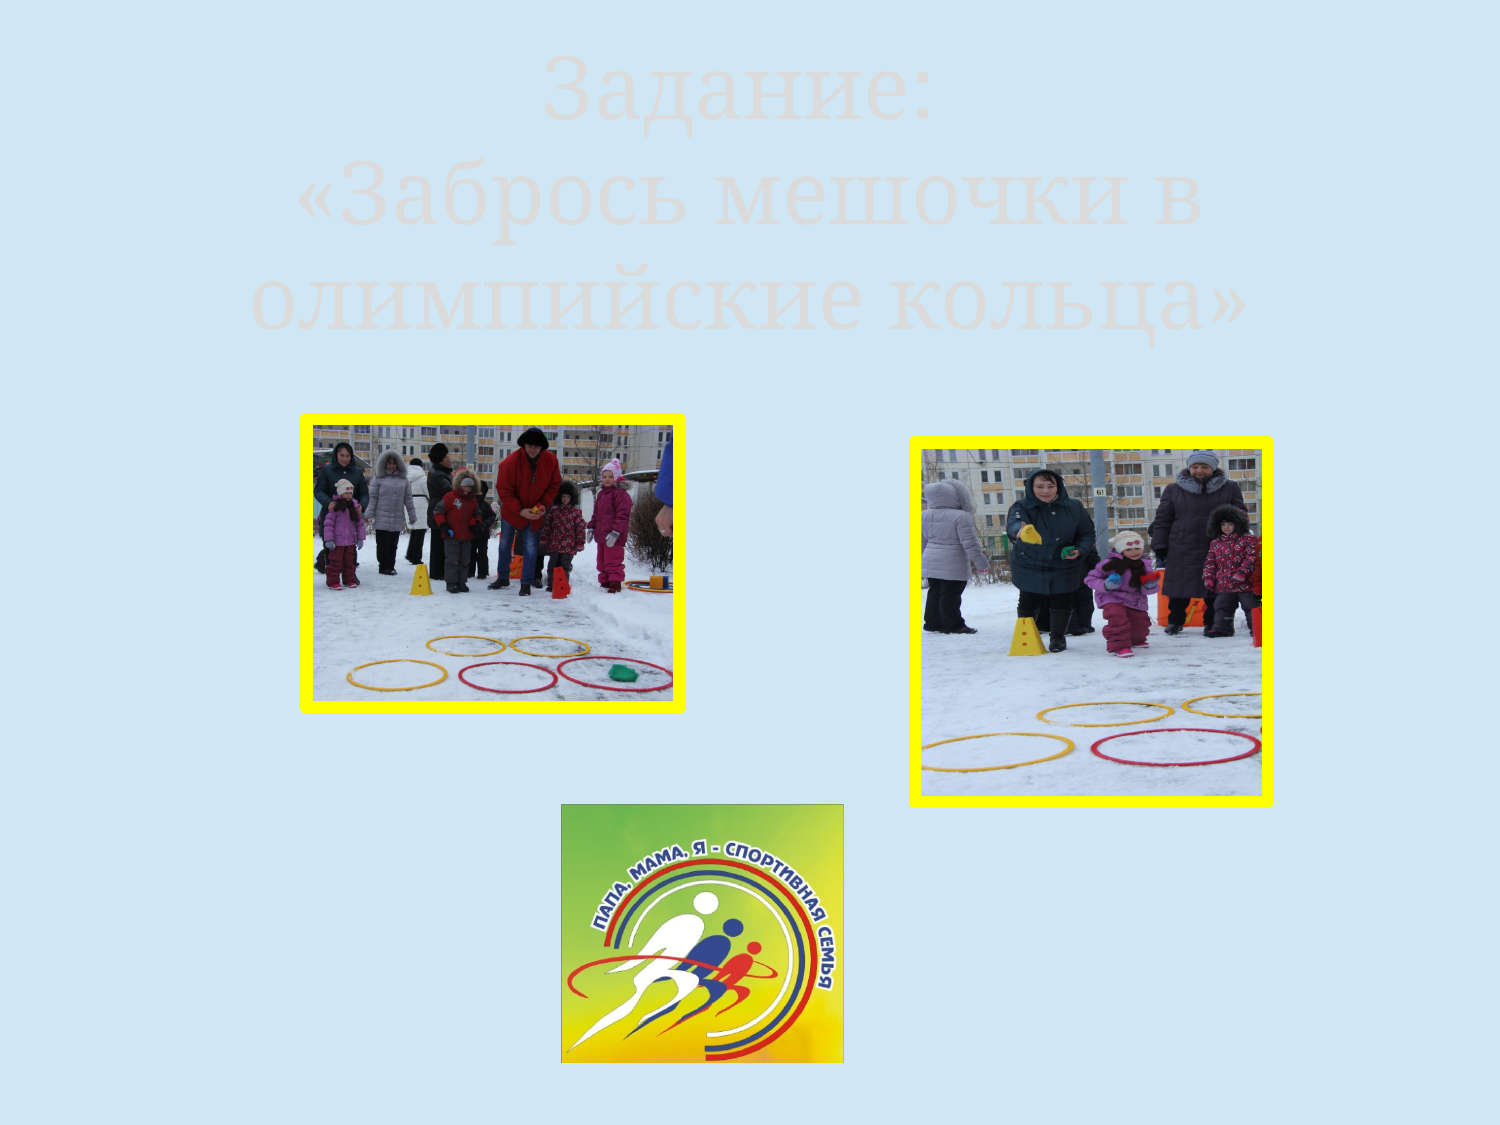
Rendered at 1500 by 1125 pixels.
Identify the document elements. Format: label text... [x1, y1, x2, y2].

picture [561, 804, 844, 1063]
title Задание: «Забрось мешочки в олимпийские кольца» [75, 24, 1425, 303]
picture [312, 425, 674, 702]
picture [921, 448, 1262, 796]
